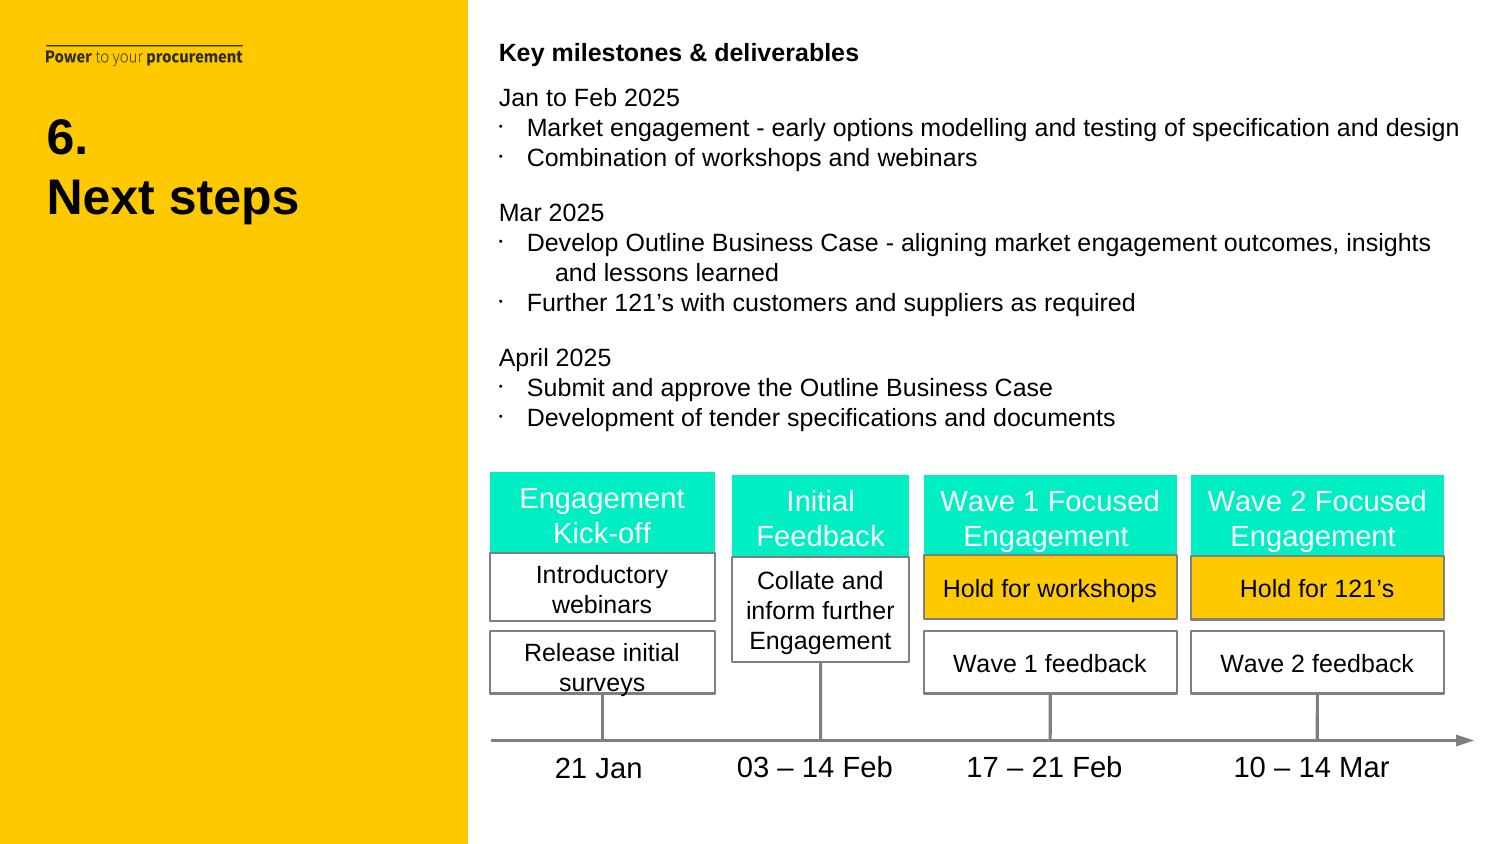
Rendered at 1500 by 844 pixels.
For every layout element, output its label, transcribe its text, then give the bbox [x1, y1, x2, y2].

text_box Key milestones & deliverables Jan to Feb 2025 Market engagement - early options modelling and testing of specification and design Combination of workshops and webinars Mar 2025 Develop Outline Business Case - aligning market engagement outcomes, insights and lessons learned Further 121’s with customers and suppliers as required April 2025 Submit and approve the Outline Business Case Development of tender specifications and documents [483, 29, 1480, 444]
text_box Wave 2 feedback [1191, 631, 1444, 693]
text_box 17 – 21 Feb [951, 740, 1149, 791]
text_box 10 – 14 Mar [1218, 740, 1416, 791]
text_box Wave 1 Focused Engagement [924, 475, 1177, 555]
text_box Hold for workshops [924, 555, 1177, 619]
text_box Introductory webinars [490, 553, 715, 621]
title 6. Next steps [46, 104, 423, 209]
text_box Collate and inform further Engagement [732, 557, 909, 662]
text_box Initial Feedback [732, 475, 909, 556]
text_box Wave 1 feedback [924, 631, 1177, 693]
text_box Hold for 121’s [1191, 556, 1444, 619]
text_box 21 Jan [539, 741, 665, 793]
text_box 03 – 14 Feb [721, 740, 920, 791]
text_box Wave 2 Focused Engagement [1191, 475, 1444, 556]
text_box Engagement Kick-off [490, 472, 715, 553]
text_box Release initial surveys [490, 631, 715, 693]
